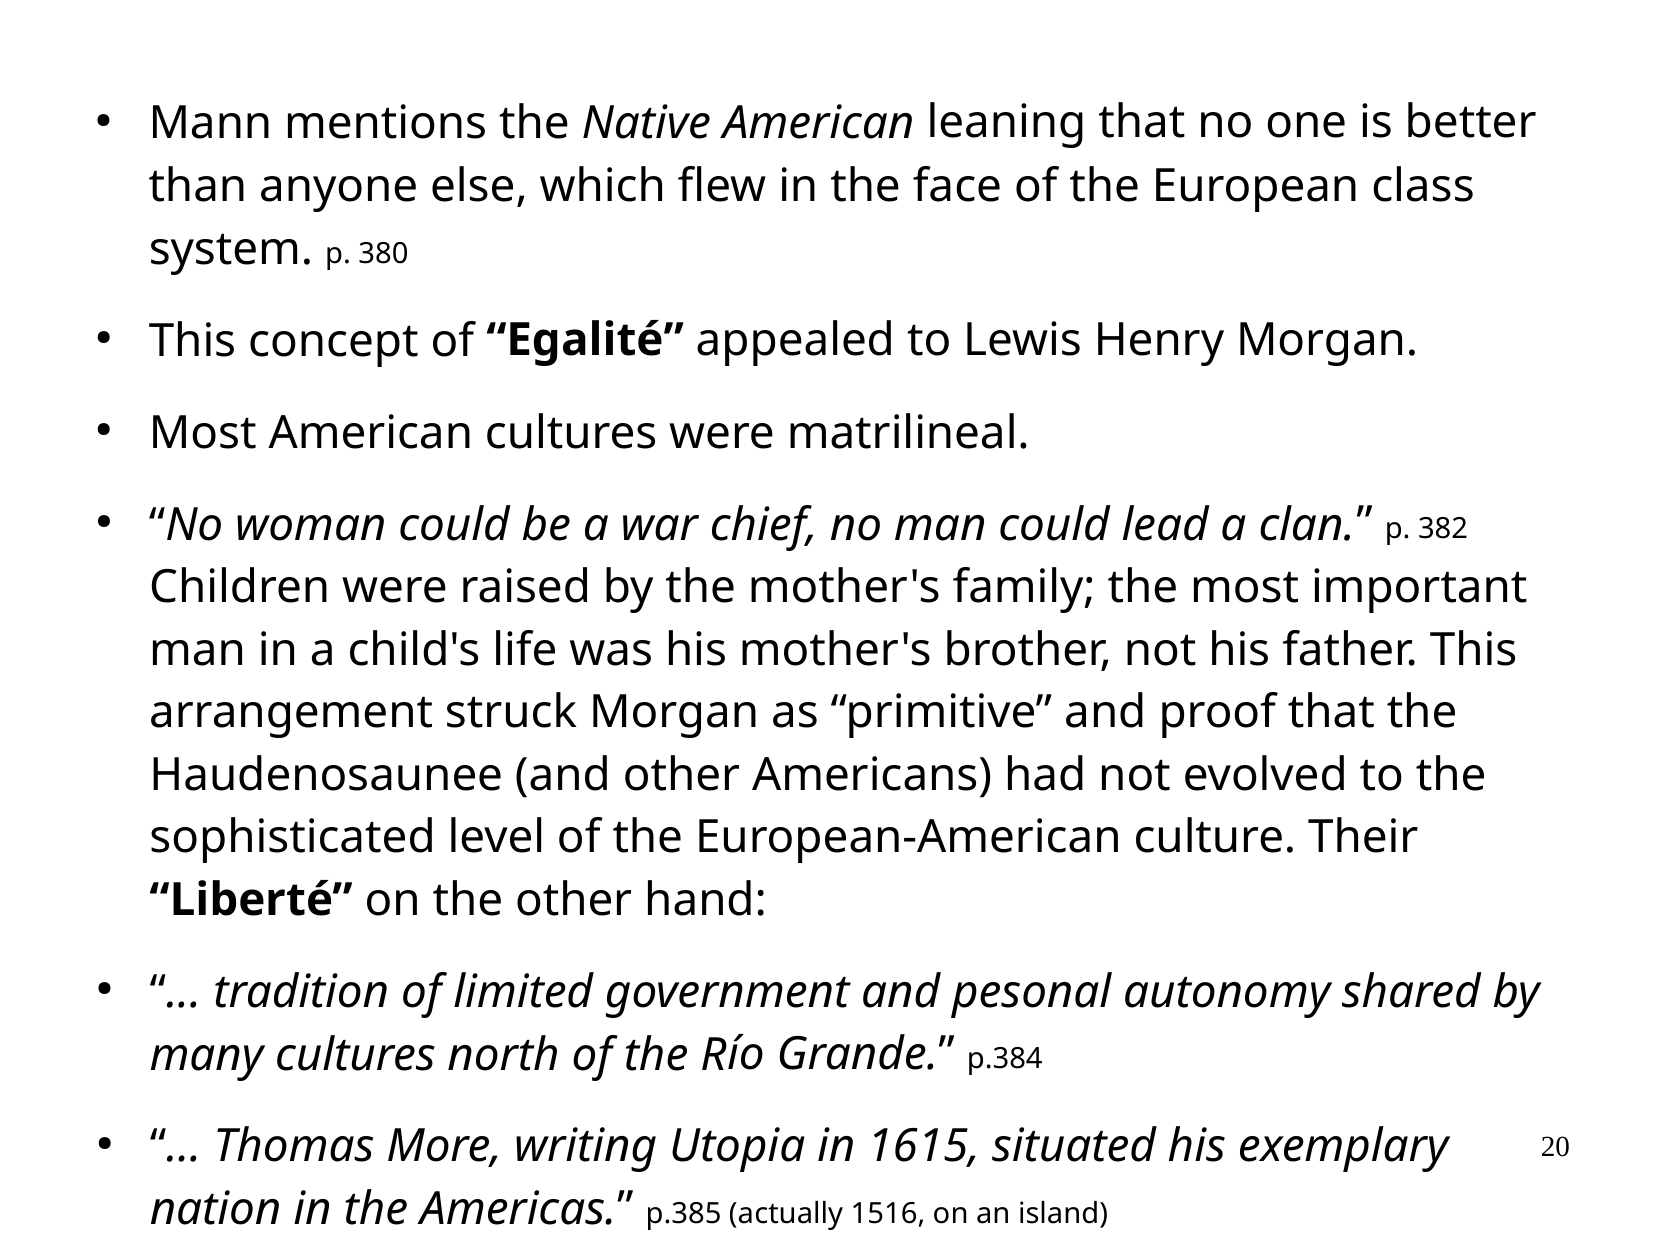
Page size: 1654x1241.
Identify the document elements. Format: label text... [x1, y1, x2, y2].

list Mann mentions the Native American leaning that no one is better than anyone else, which flew in the face of the European class system. p. 380 This concept of “Egalité” appealed to Lewis Henry Morgan. Most American cultures were matrilineal. “No woman could be a war chief, no man could lead a clan.” p. 382 Children were raised by the mother's family; the most important man in a child's life was his mother's brother, not his father. This arrangement struck Morgan as “primitive” and proof that the Haudenosaunee (and other Americans) had not evolved to the sophisticated level of the European-American culture. Their “Liberté” on the other hand: “... tradition of limited government and pesonal autonomy shared by many cultures north of the Río Grande.” p.384 “... Thomas More, writing Utopia in 1615, situated his exemplary nation in the Americas.” p.385 (actually 1516, on an island) [77, 88, 1575, 1156]
